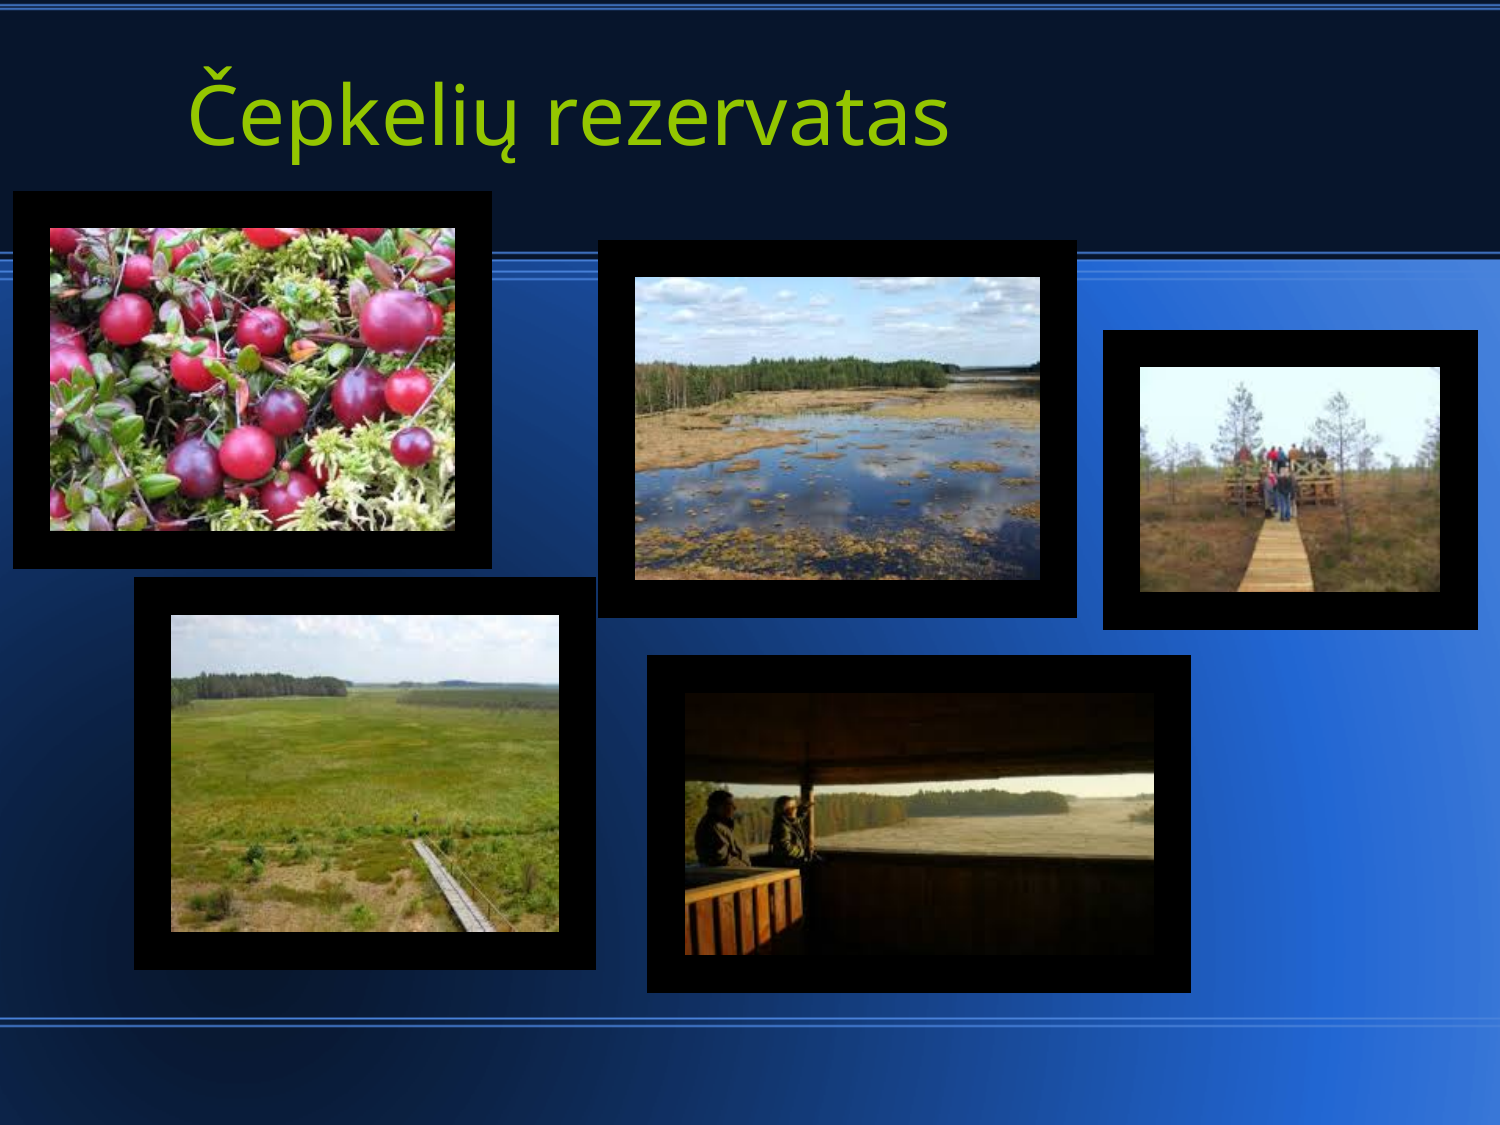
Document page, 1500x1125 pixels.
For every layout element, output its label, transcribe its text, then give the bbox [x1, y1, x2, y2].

picture [50, 228, 455, 532]
picture [684, 692, 1154, 956]
picture [1140, 367, 1441, 593]
picture [635, 277, 1040, 581]
title Čepkelių rezervatas [171, 54, 1324, 243]
picture [171, 614, 559, 933]
